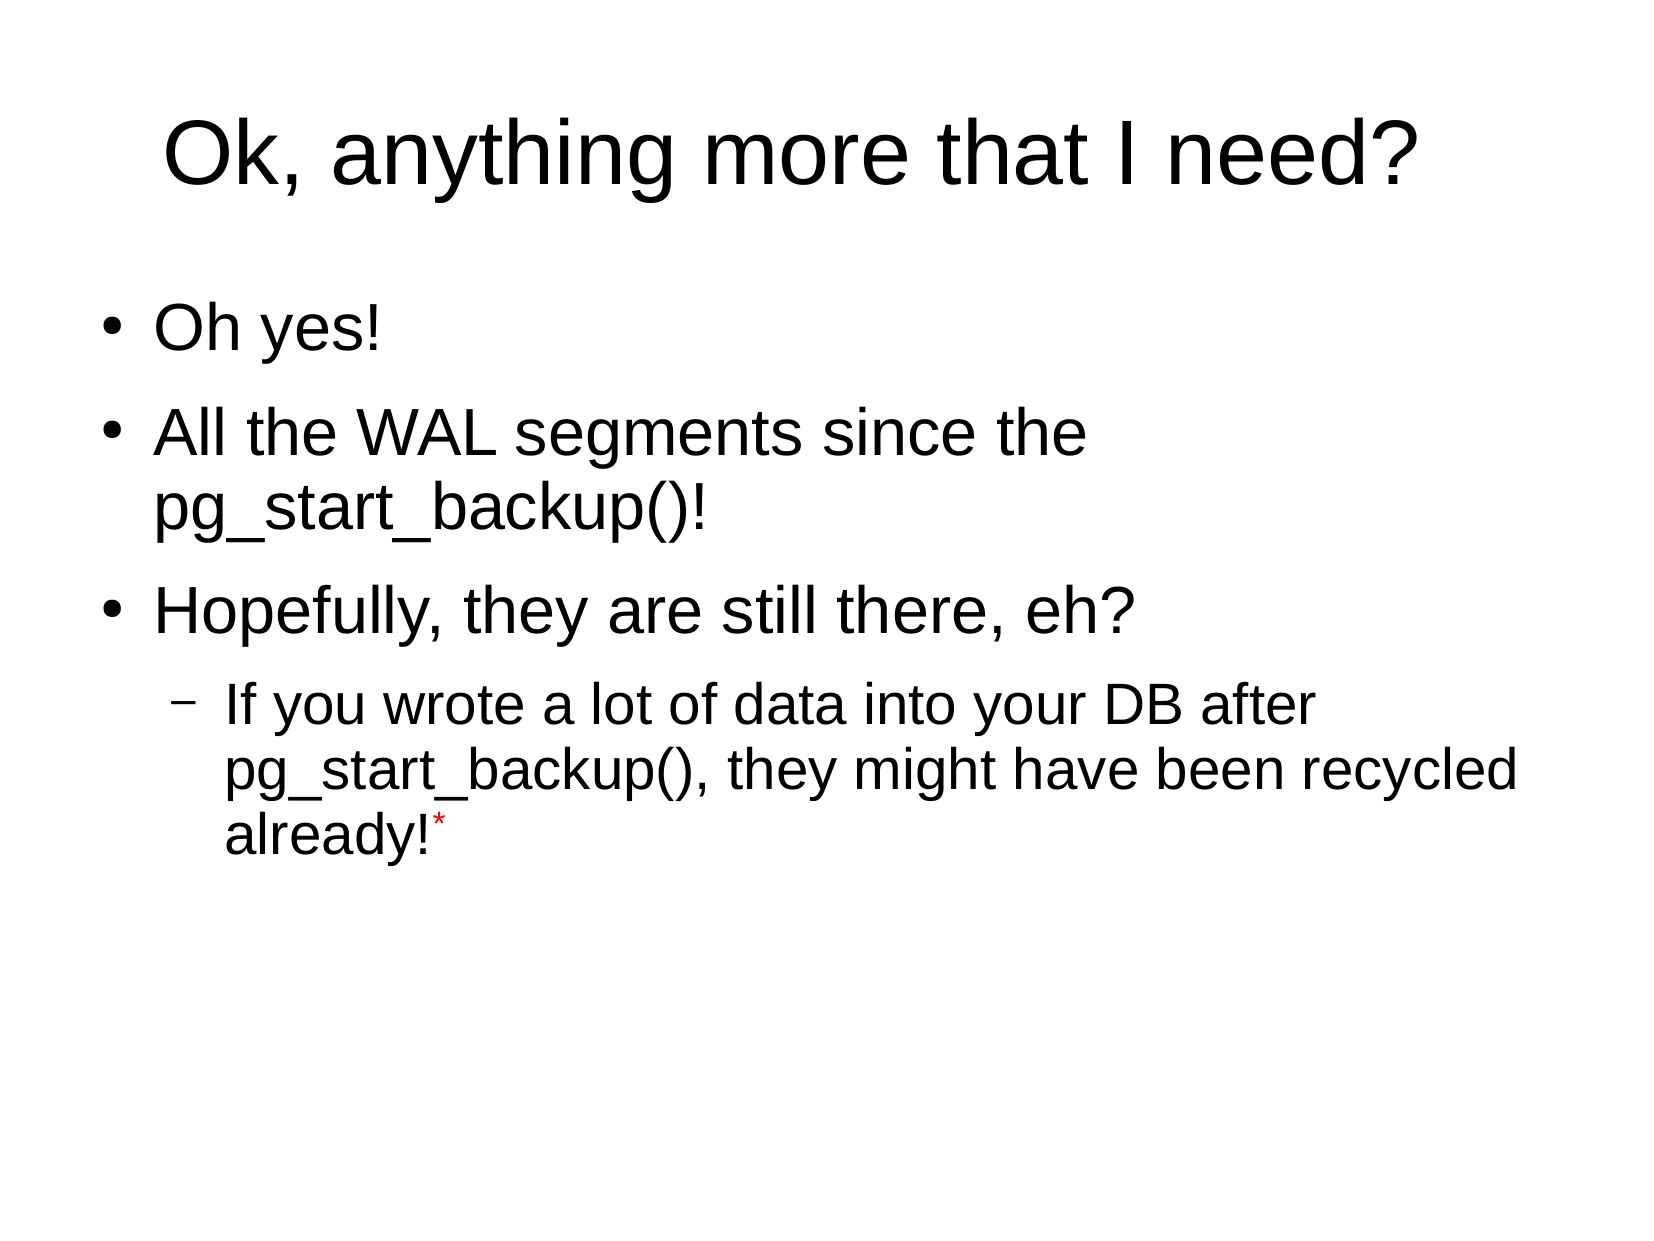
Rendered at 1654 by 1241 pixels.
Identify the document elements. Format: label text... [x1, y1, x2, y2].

title Ok, anything more that I need? [82, 49, 1571, 257]
list Oh yes! All the WAL segments since the pg_start_backup()! Hopefully, they are still there, eh? If you wrote a lot of data into your DB after pg_start_backup(), they might have been recycled already!* [82, 290, 1571, 1010]
